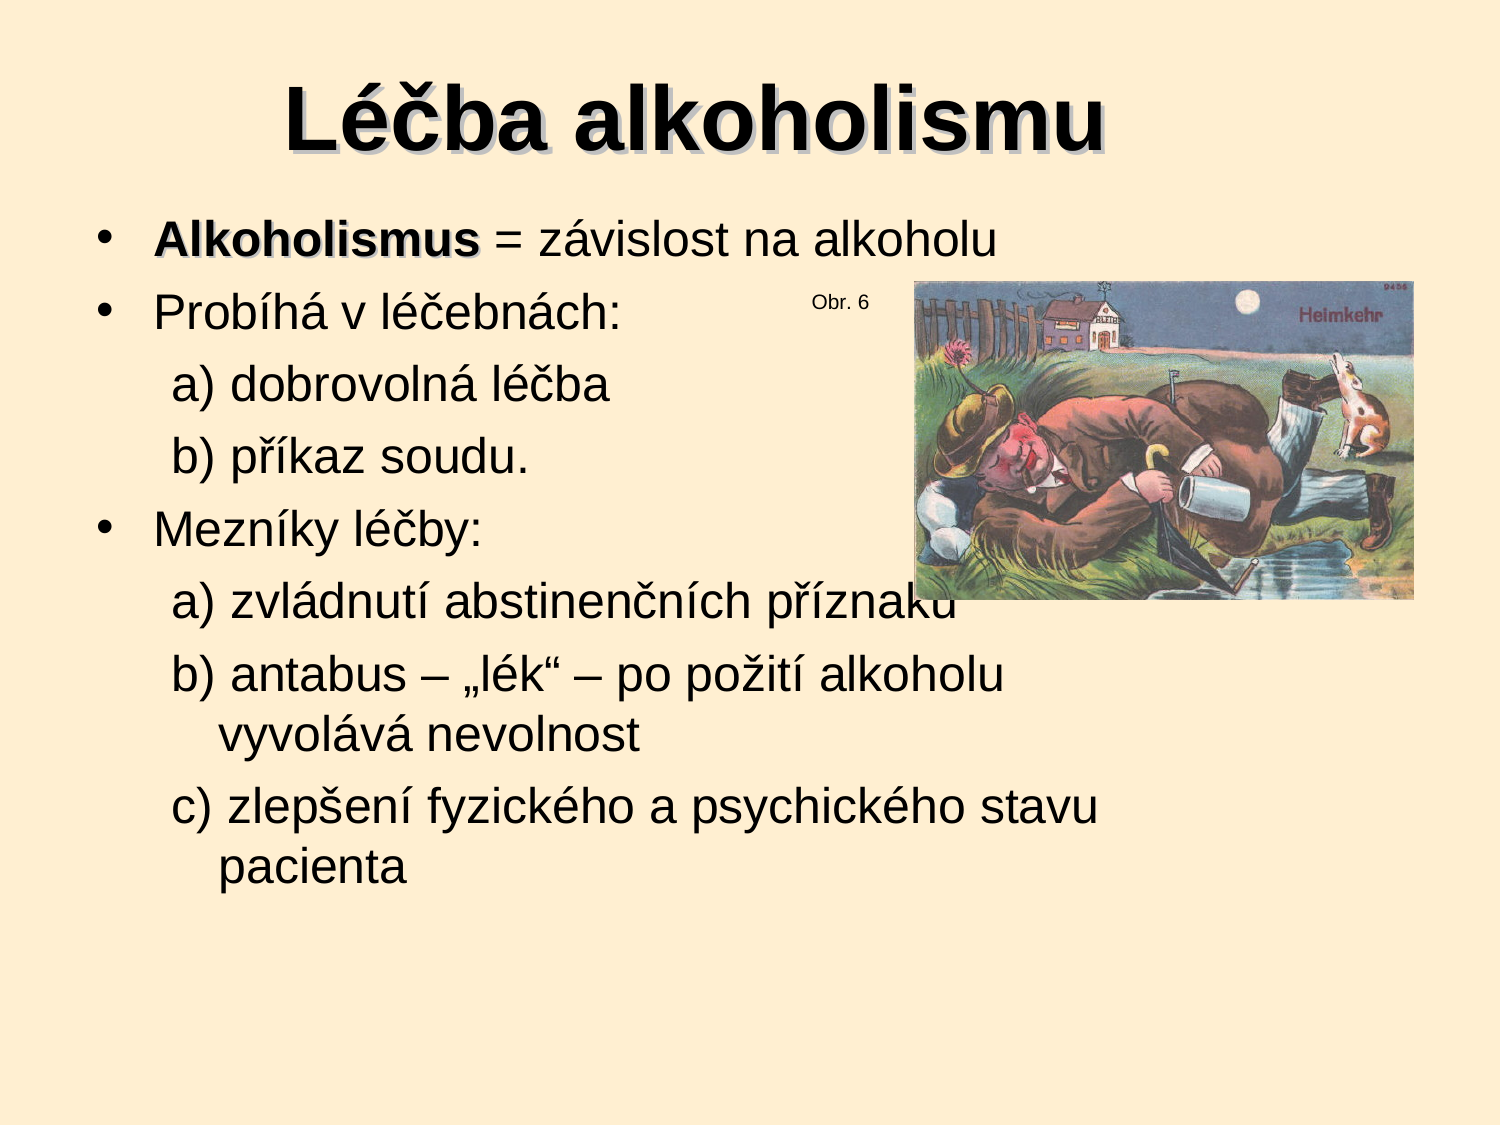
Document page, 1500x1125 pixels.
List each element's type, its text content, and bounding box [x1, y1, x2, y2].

list Alkoholismus = závislost na alkoholu Probíhá v léčebnách: a) dobrovolná léčba b) příkaz soudu. Mezníky léčby: a) zvládnutí abstinenčních příznaků b) antabus – „lék“ – po požití alkoholu vyvolává nevolnost c) zlepšení fyzického a psychického stavu pacienta [81, 199, 1172, 973]
text_box Obr. 6 [796, 281, 915, 322]
picture [914, 281, 1414, 600]
title Léčba alkoholismu [58, 46, 1334, 182]
